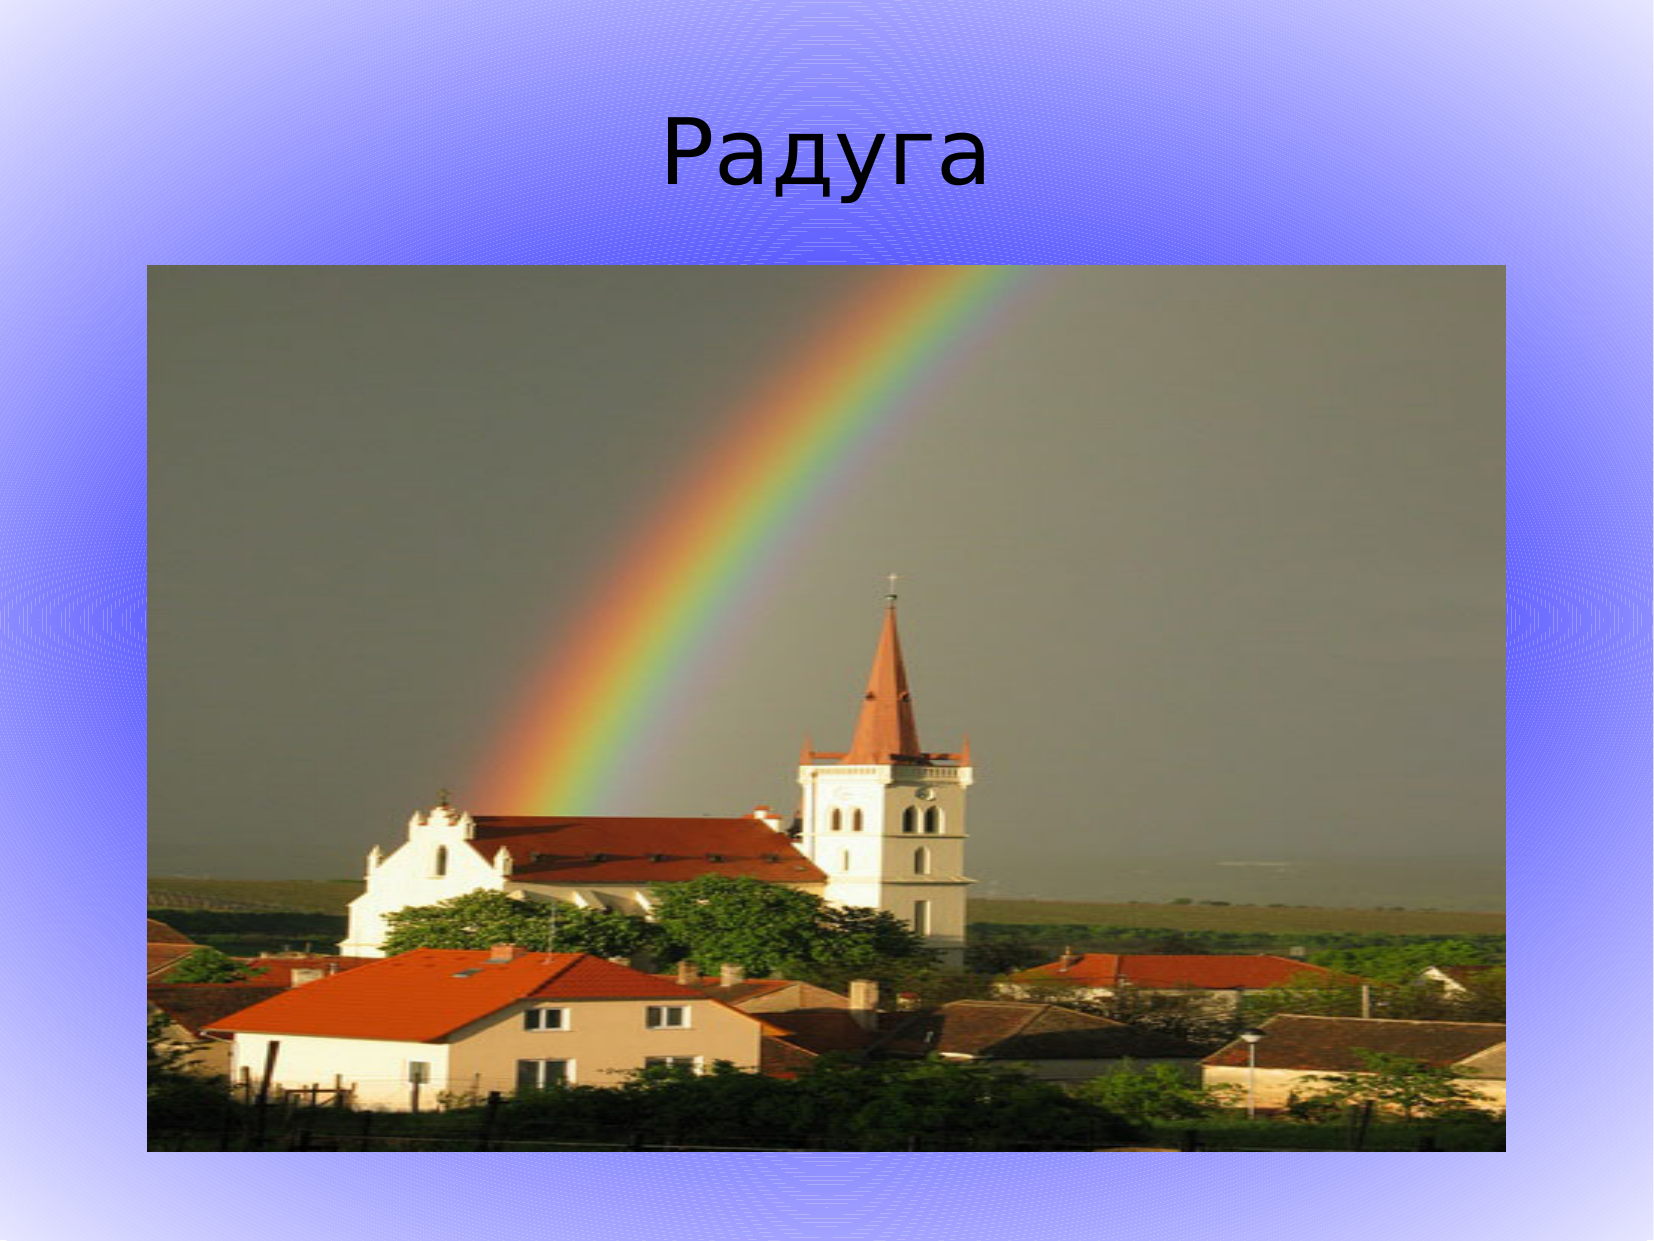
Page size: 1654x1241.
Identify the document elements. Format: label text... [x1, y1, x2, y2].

picture [147, 265, 1506, 1152]
title Радуга [82, 56, 1571, 250]
